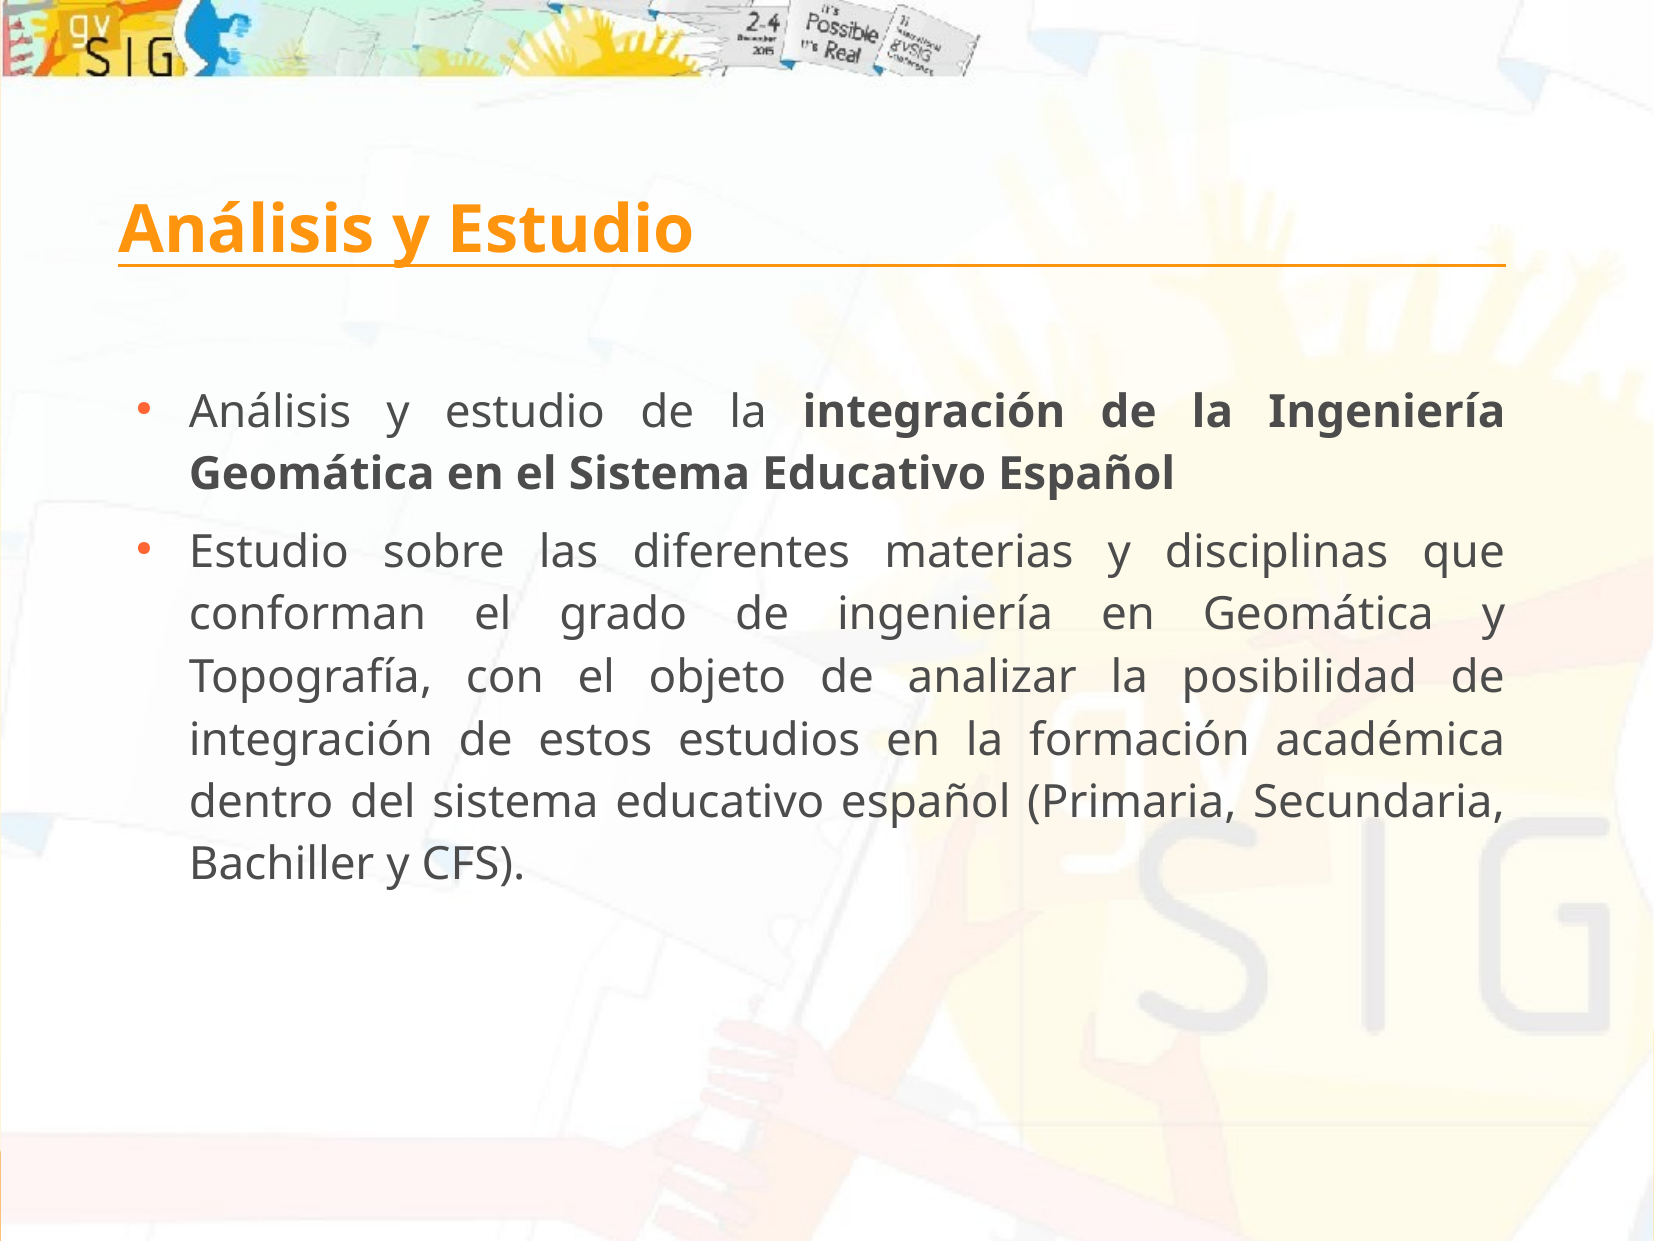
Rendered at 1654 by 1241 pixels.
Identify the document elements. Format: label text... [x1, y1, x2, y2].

list Análisis y estudio de la integración de la Ingeniería Geomática en el Sistema Educativo Español Estudio sobre las diferentes materias y disciplinas que conforman el grado de ingeniería en Geomática y Topografía, con el objeto de analizar la posibilidad de integración de estos estudios en la formación académica dentro del sistema educativo español (Primaria, Secundaria, Bachiller y CFS). [118, 301, 1506, 813]
picture [0, 0, 1654, 1241]
title Análisis y Estudio [118, 177, 1607, 276]
